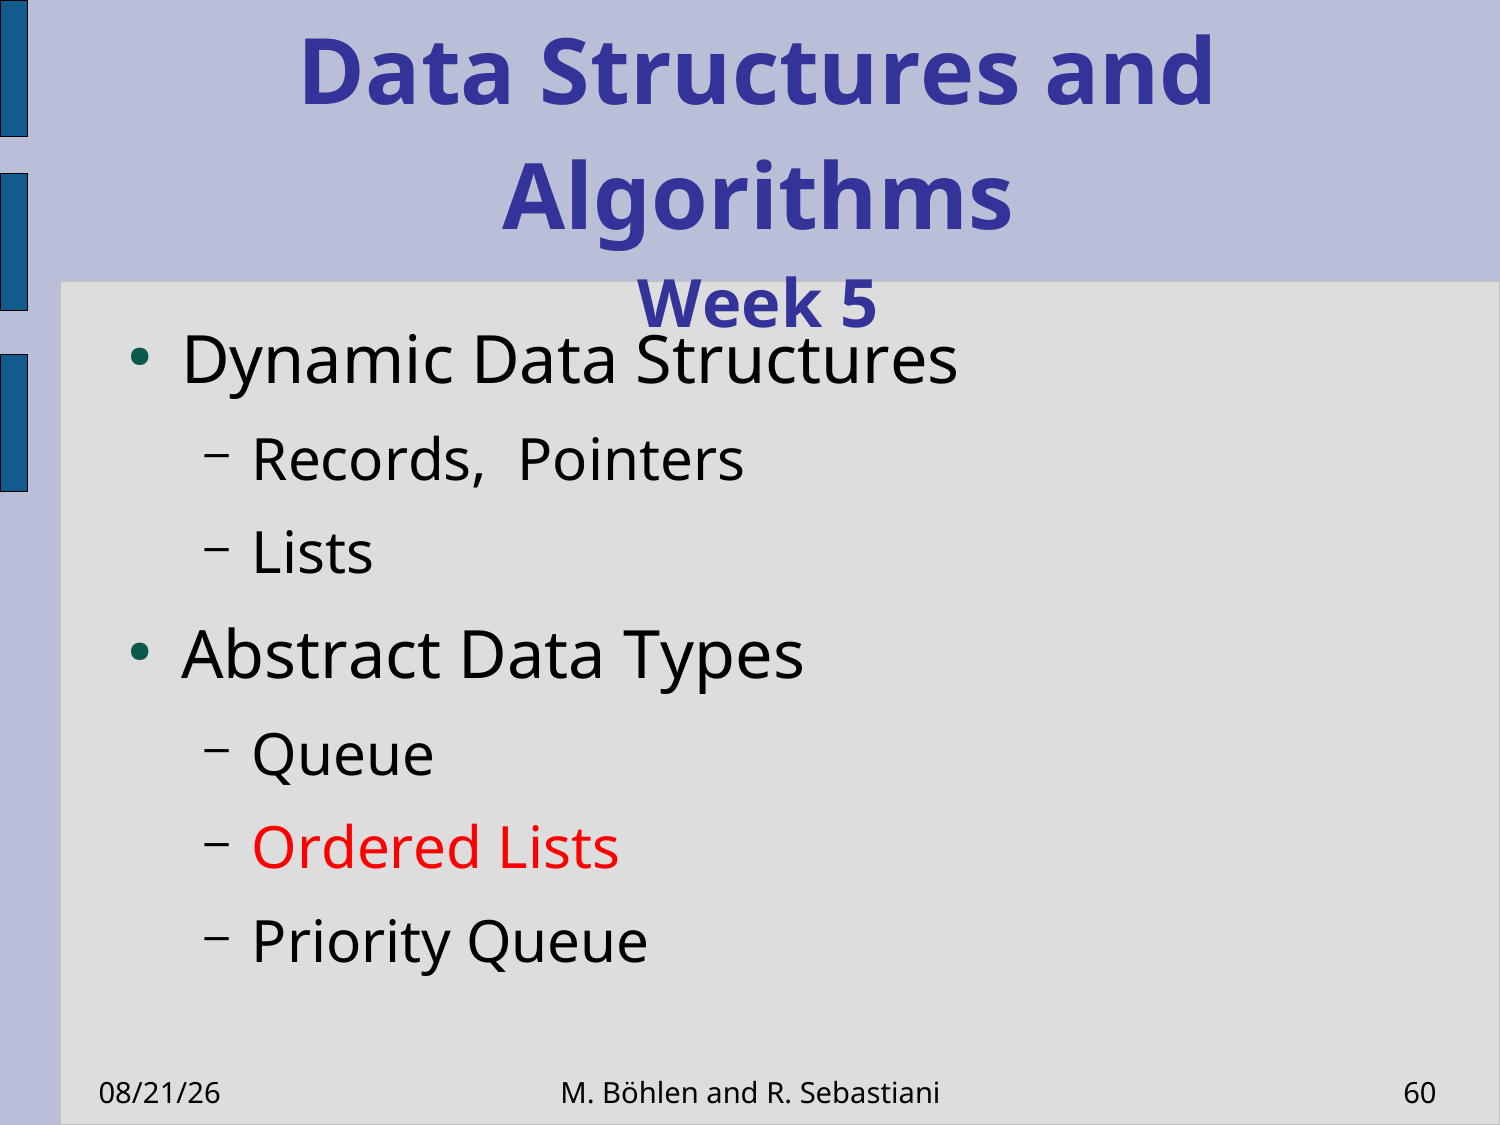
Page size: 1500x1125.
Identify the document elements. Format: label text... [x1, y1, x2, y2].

list Dynamic Data Structures Records, Pointers Lists Abstract Data Types Queue Ordered Lists Priority Queue [110, 312, 1392, 1022]
title Data Structures and Algorithms Week 5 [58, 73, 1458, 280]
